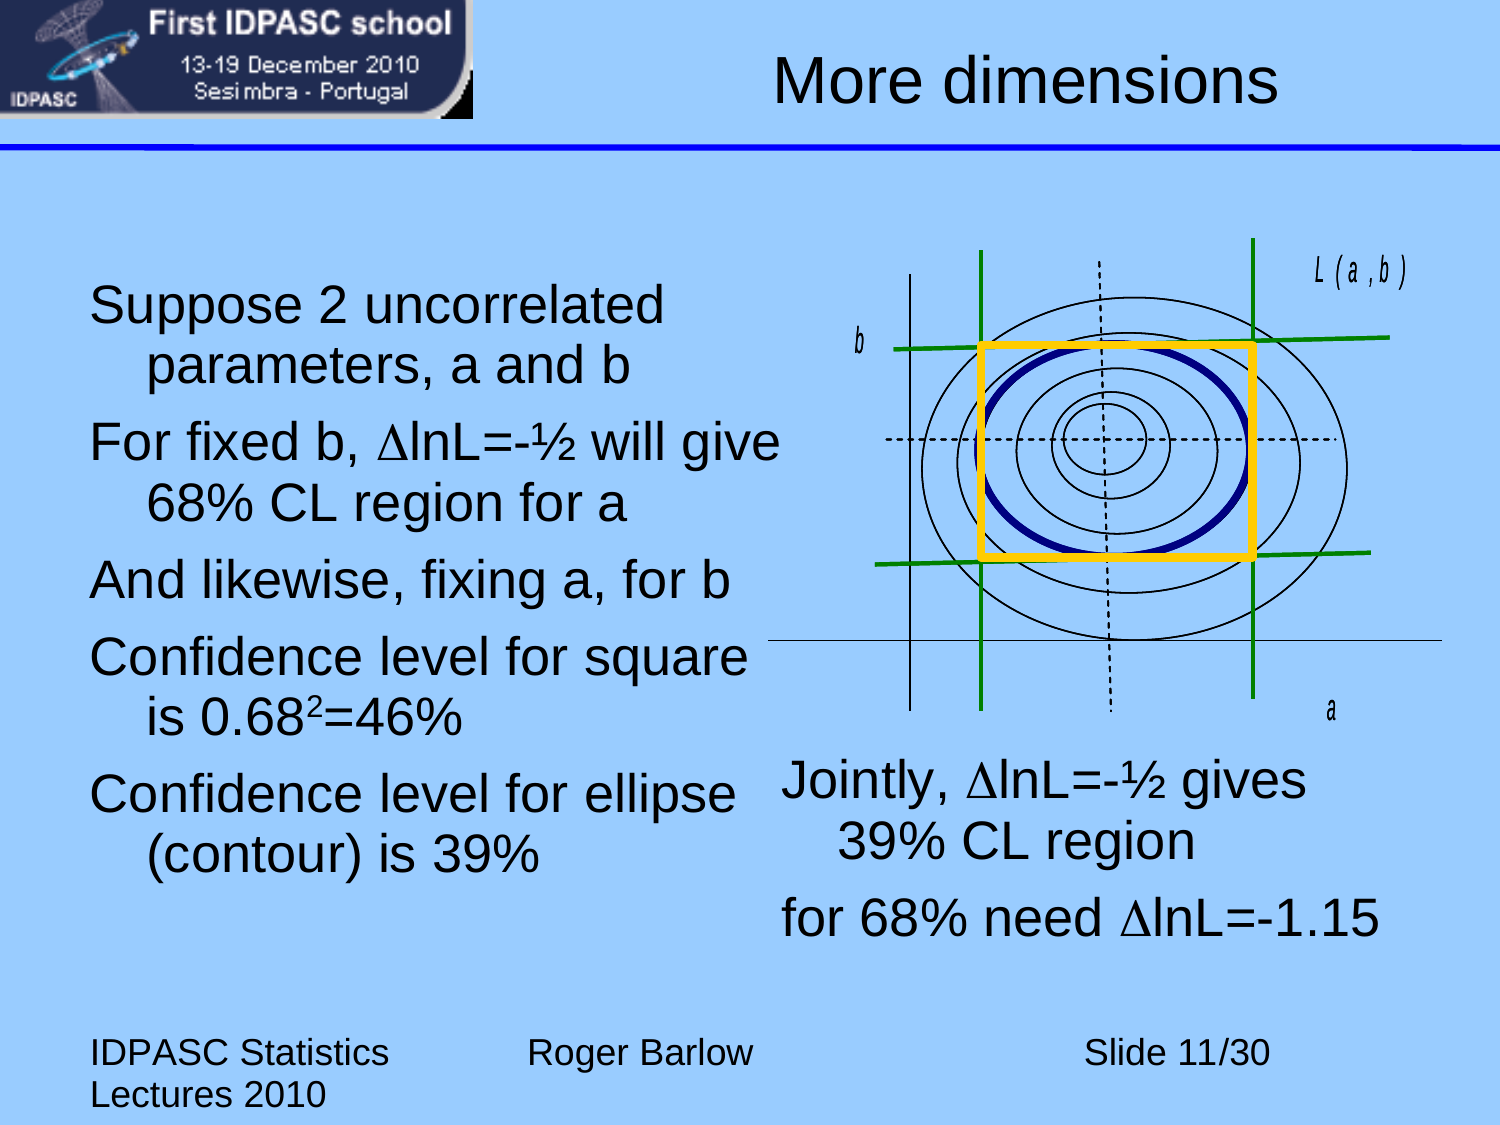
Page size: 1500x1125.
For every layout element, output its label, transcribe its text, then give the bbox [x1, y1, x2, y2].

picture [767, 236, 1480, 739]
title More dimensions [590, 44, 1426, 119]
list Suppose 2 uncorrelated parameters, a and b For fixed b, lnL=-½ will give 68% CL region for a And likewise, fixing a, for b Confidence level for square is 0.682=46% Confidence level for ellipse (contour) is 39% [75, 262, 767, 1026]
picture [0, 0, 473, 119]
list Jointly, lnL=-½ gives 39% CL region for 68% need lnL=-1.15 [766, 738, 1426, 1034]
